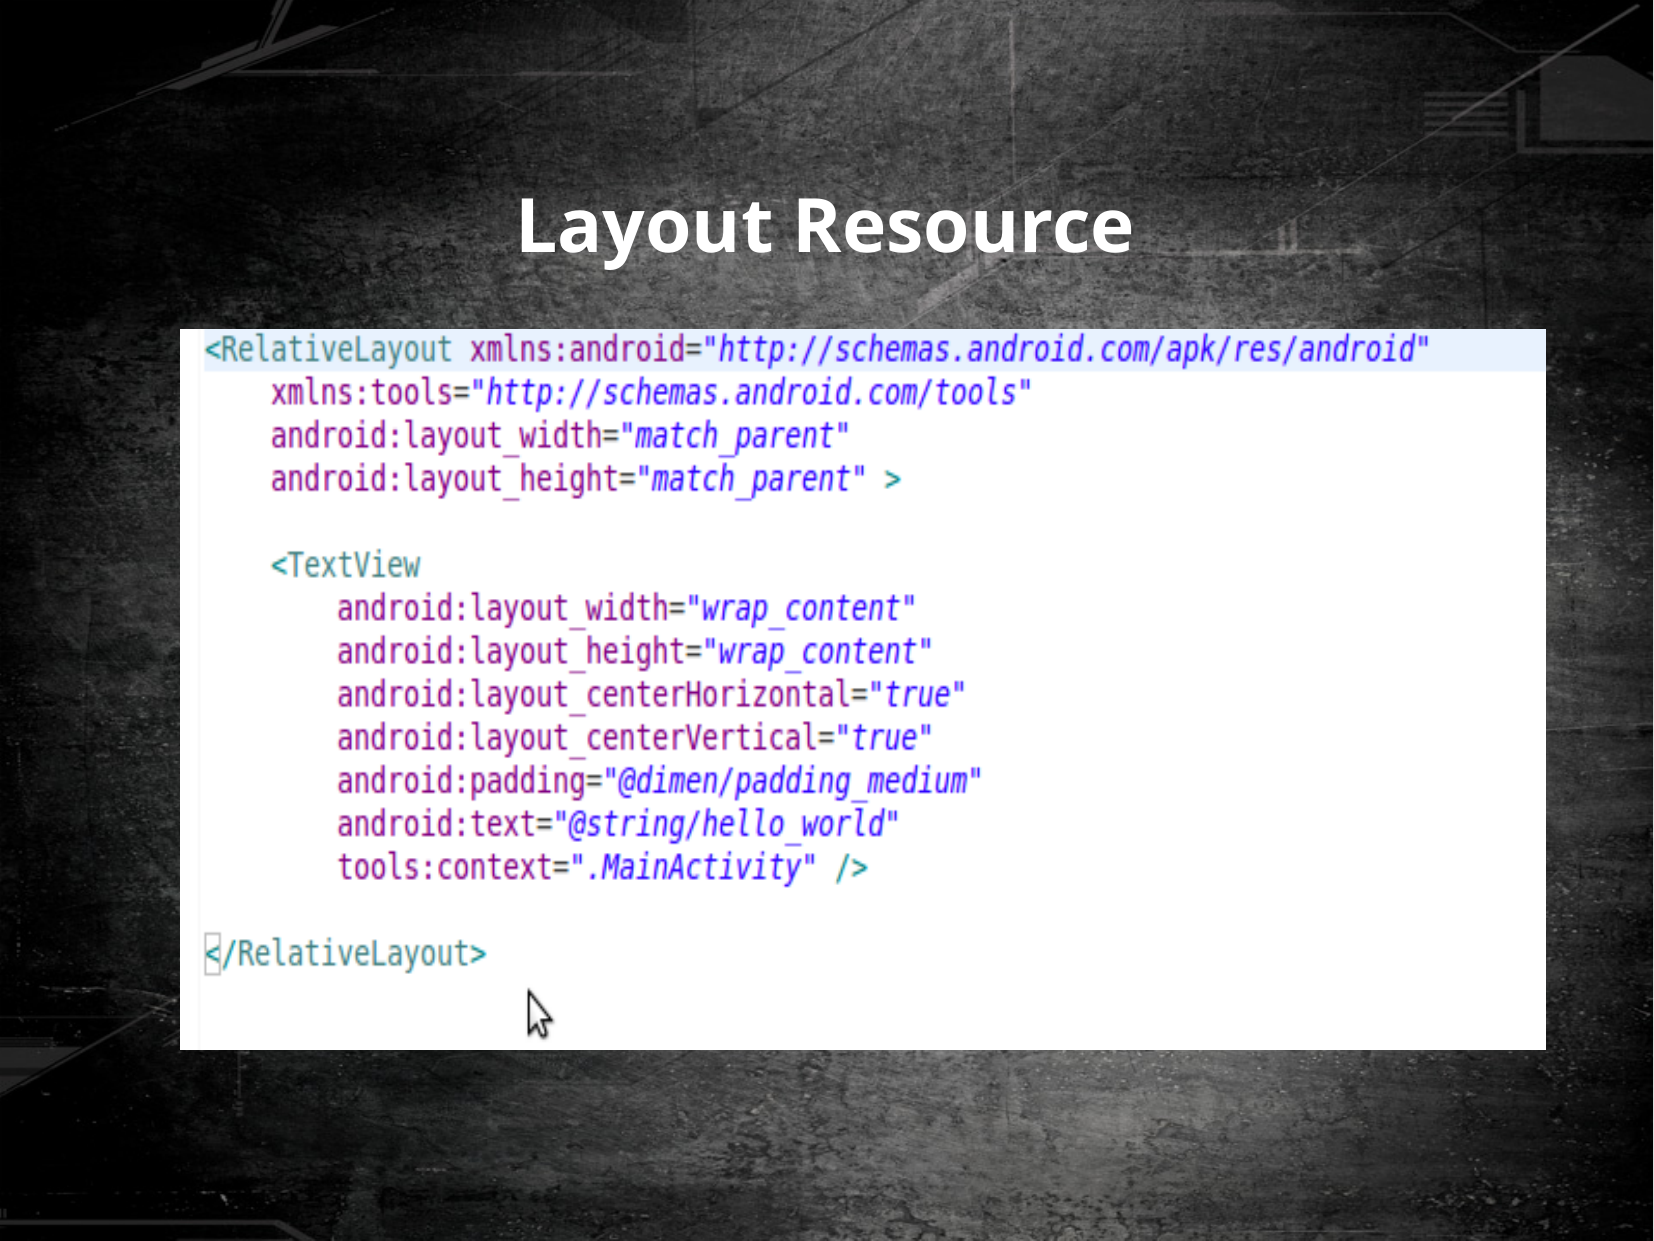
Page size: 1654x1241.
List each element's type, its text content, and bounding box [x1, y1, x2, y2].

text_box Layout Resource [135, 165, 1516, 285]
picture [0, 0, 1654, 1241]
